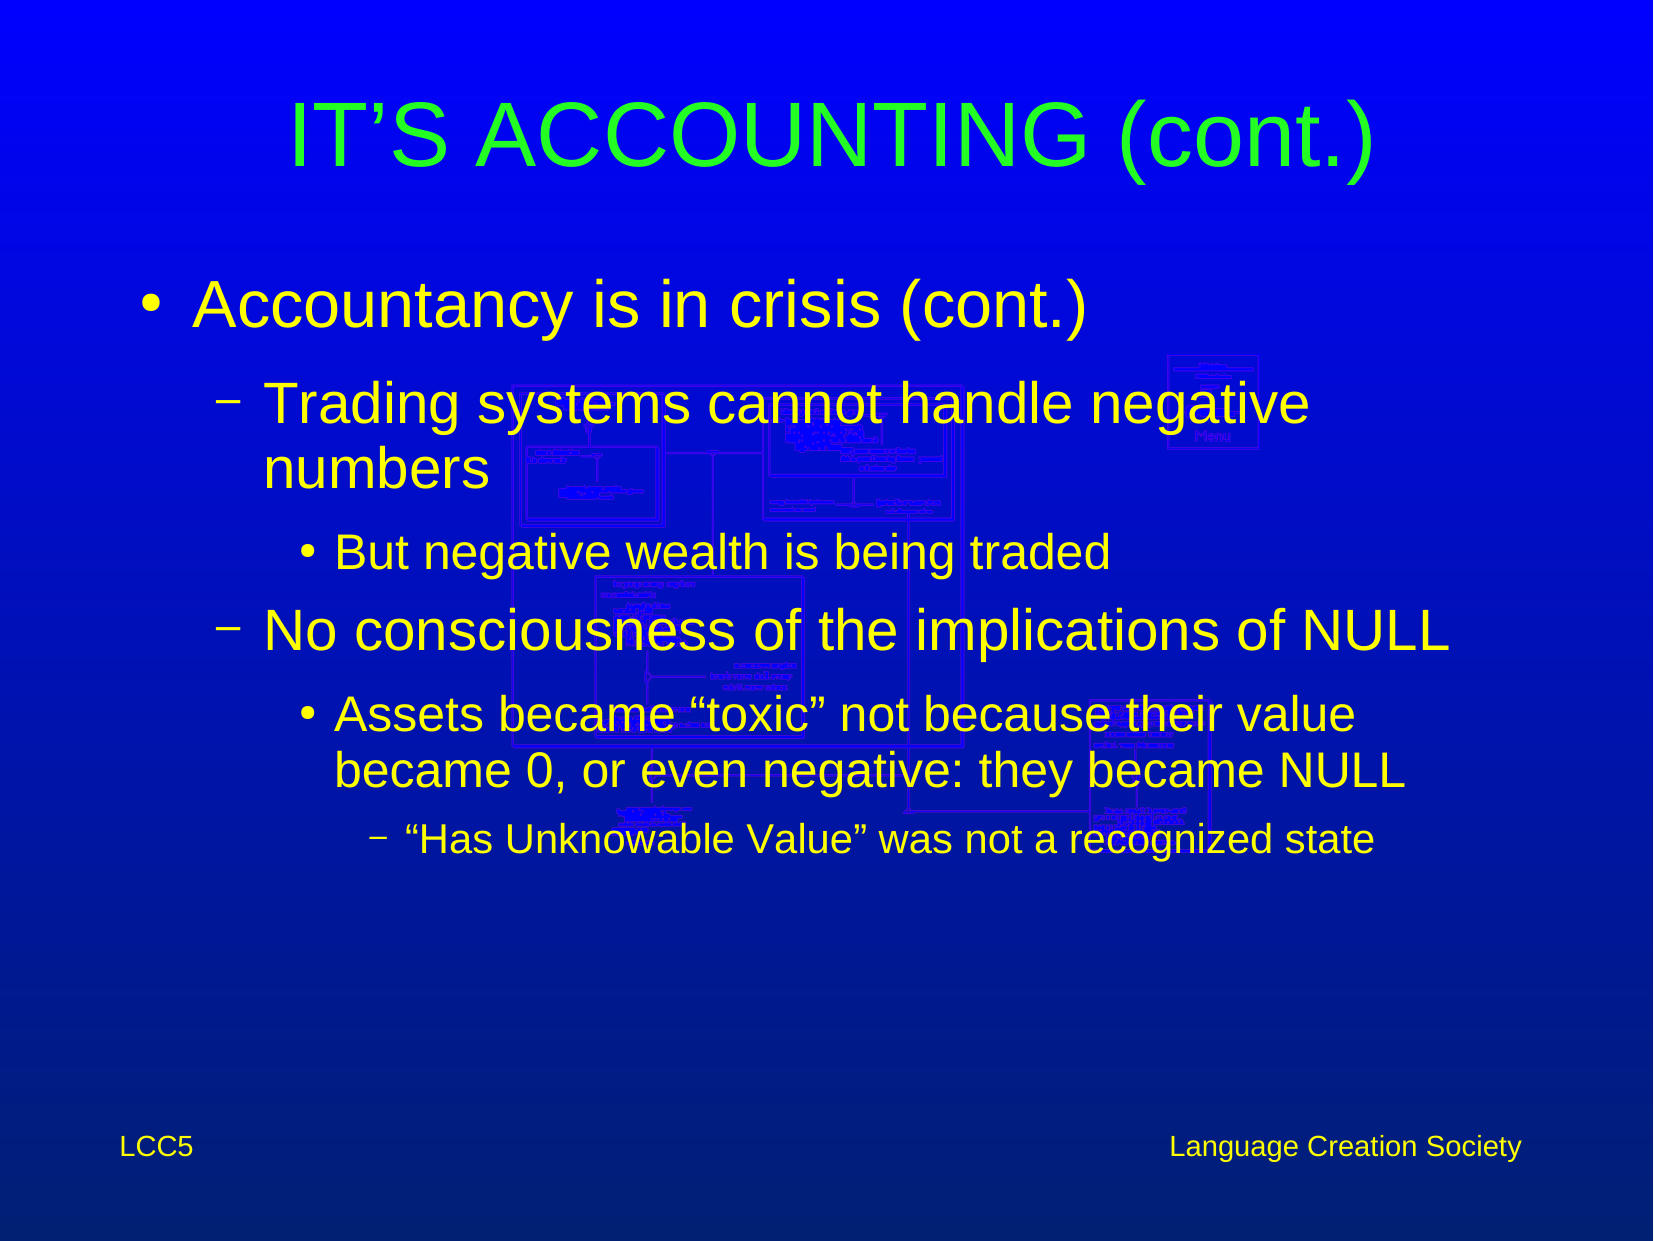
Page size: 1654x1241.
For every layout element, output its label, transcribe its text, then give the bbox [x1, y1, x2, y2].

title IT’S ACCOUNTING (cont.) [126, 31, 1539, 239]
list Accountancy is in crisis (cont.) Trading systems cannot handle negative numbers But negative wealth is being traded No consciousness of the implications of NULL Assets became “toxic” not because their value became 0, or even negative: they became NULL “Has Unknowable Value” was not a recognized state [121, 266, 1534, 1121]
